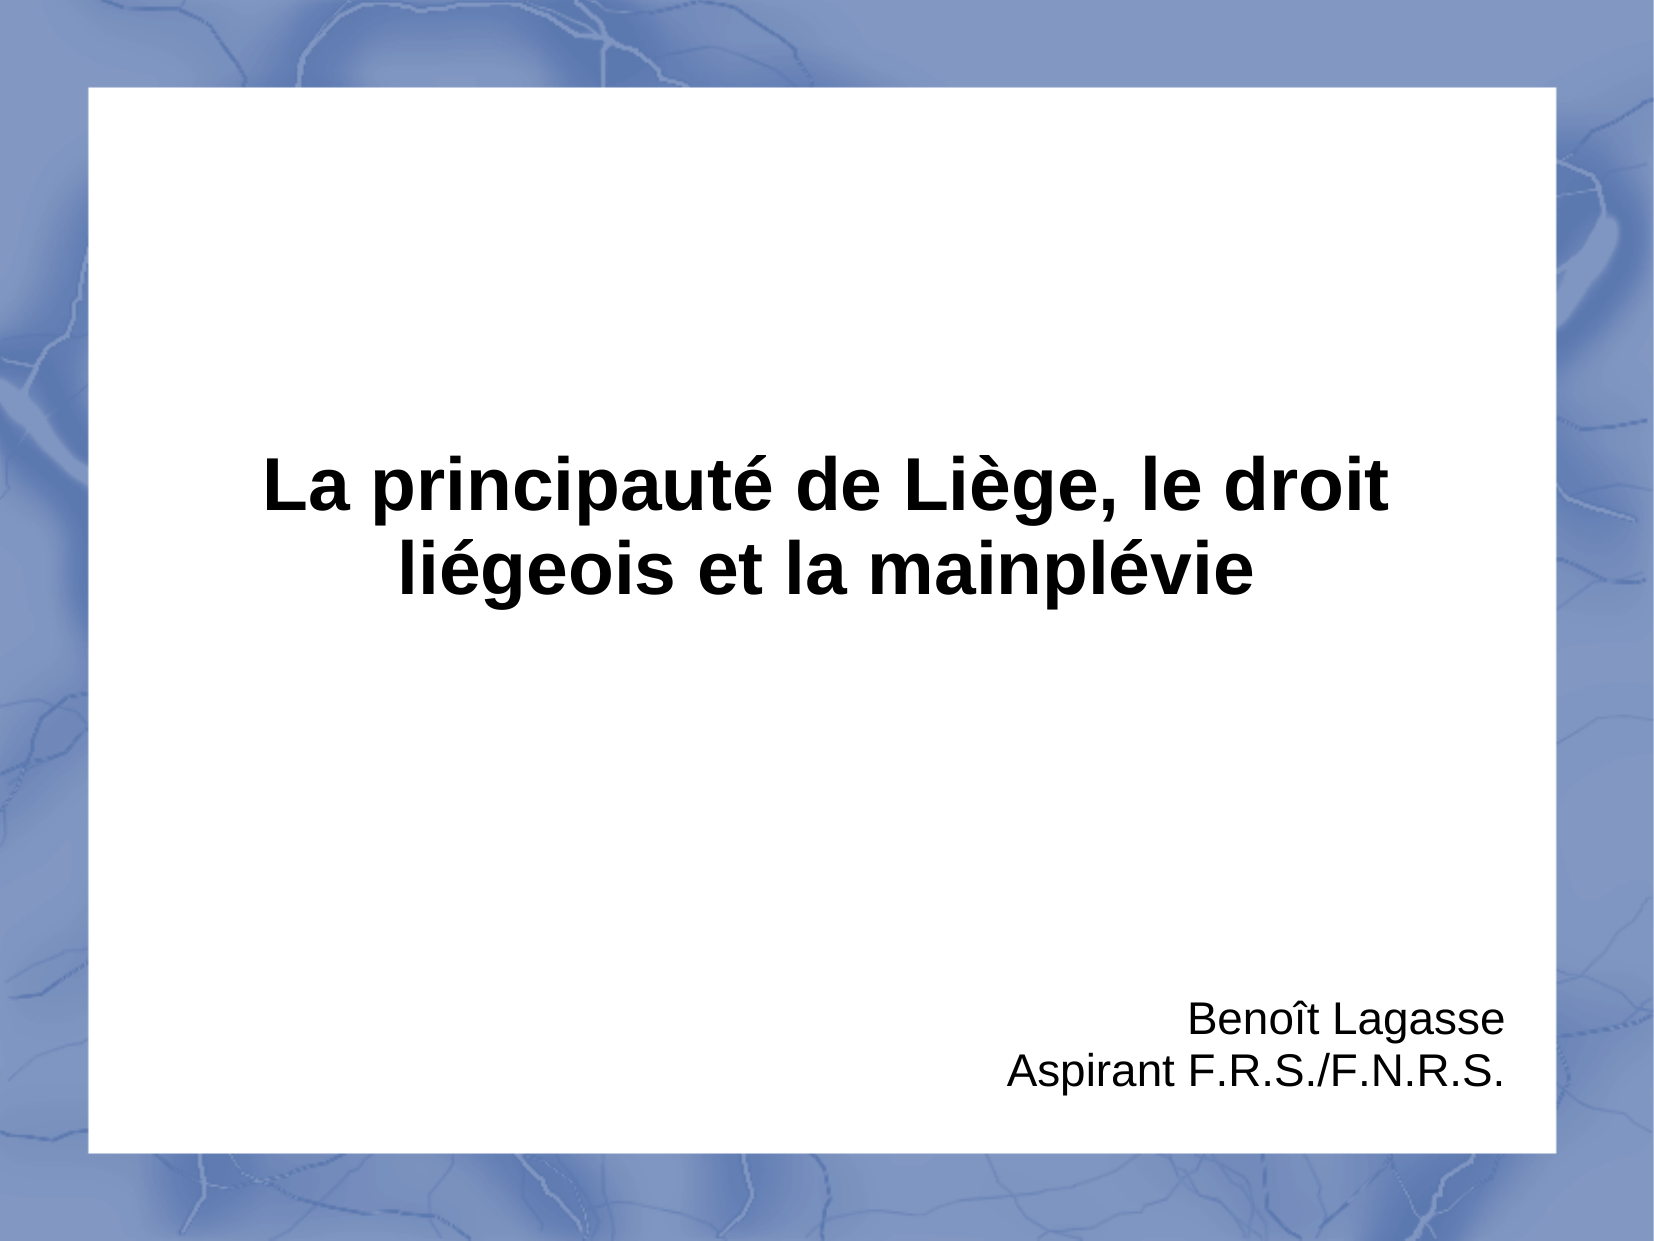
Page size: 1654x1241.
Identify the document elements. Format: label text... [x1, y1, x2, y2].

subtitle La principauté de Liège, le droit liégeois et la mainplévie Benoît Lagasse Aspirant F.R.S./F.N.R.S. [147, 274, 1506, 1096]
picture [0, 0, 1654, 1241]
